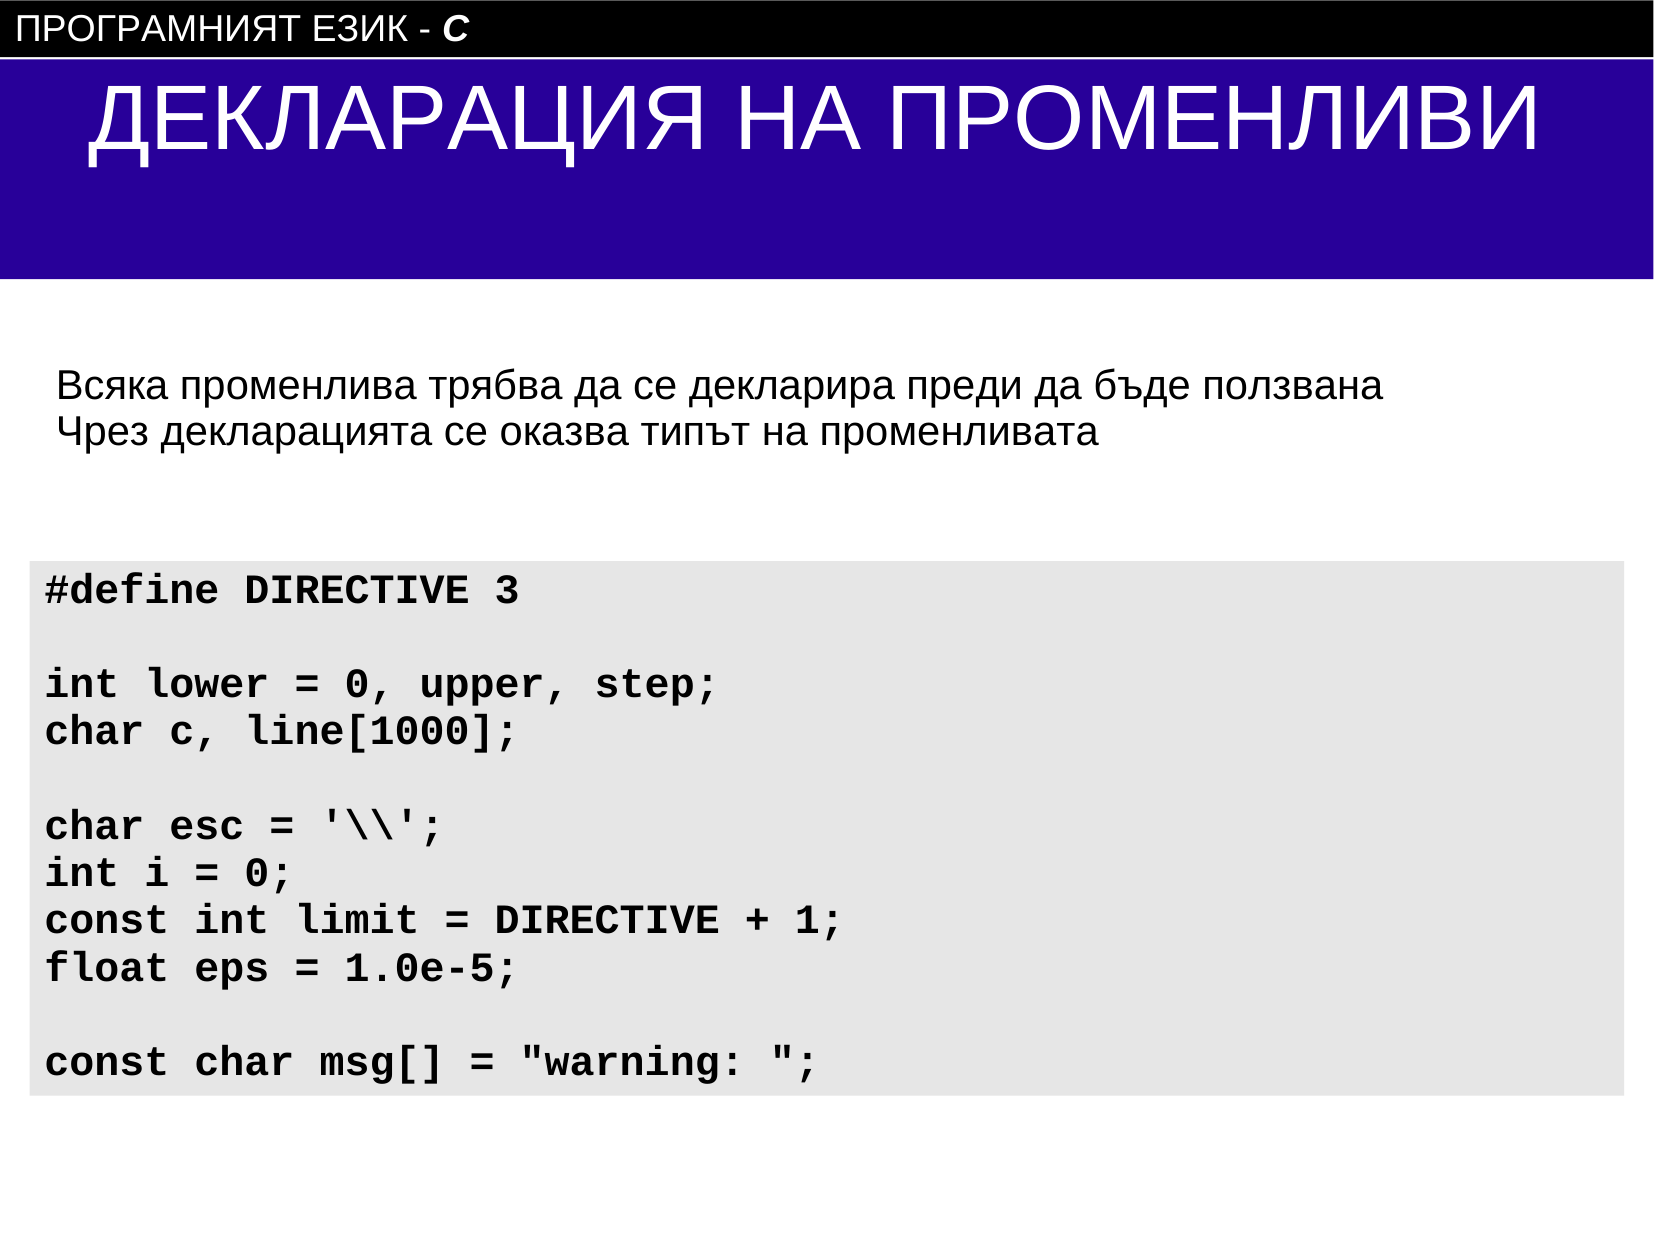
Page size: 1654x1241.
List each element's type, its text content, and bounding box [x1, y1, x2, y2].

text_box ДЕКЛАРАЦИЯ НА ПРОМЕНЛИВИ [0, 59, 1654, 280]
text_box Всяка променлива трябва да се декларира преди да бъде ползвана Чрез декларацията се оказва типът на променливата [29, 354, 1625, 463]
text_box ПРОГРАМНИЯT ЕЗИК - С [0, 0, 1654, 58]
text_box #define DIRECTIVE 3 int lower = 0, upper, step; char c, line[1000]; char esc = '\\'; int i = 0; const int limit = DIRECTIVE + 1; float eps = 1.0e-5; const char msg[] = "warning: "; [29, 561, 1625, 1096]
